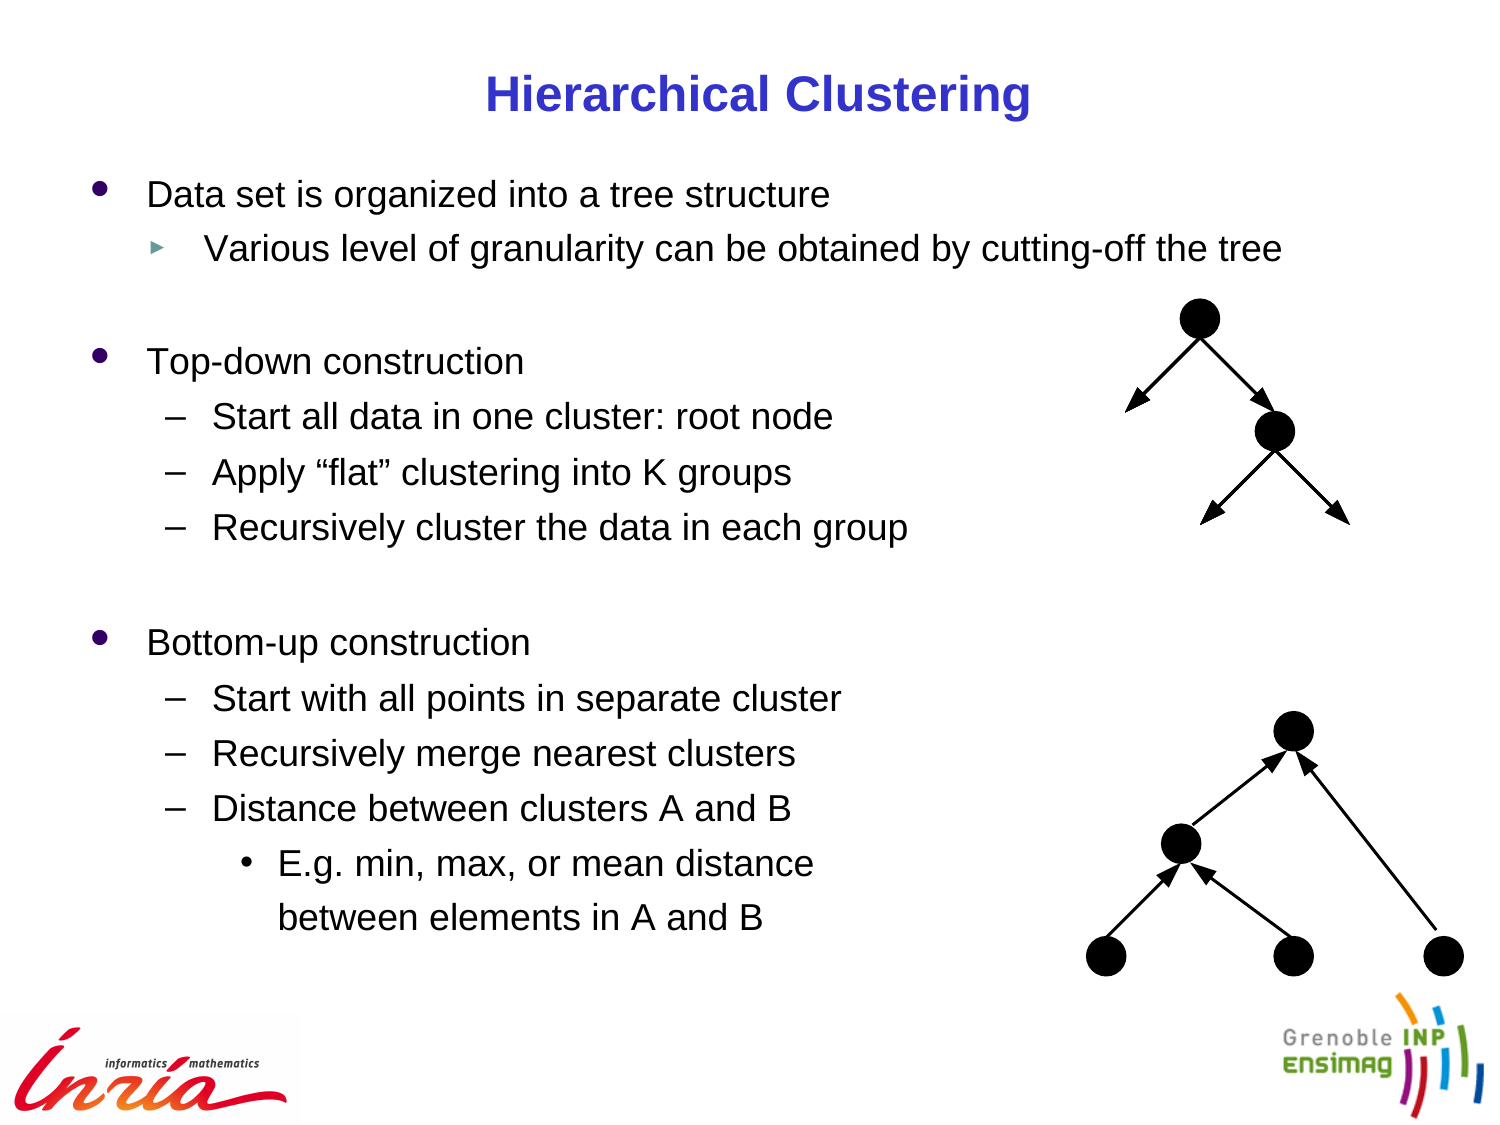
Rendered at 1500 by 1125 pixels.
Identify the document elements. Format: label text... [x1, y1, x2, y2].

title Hierarchical Clustering [75, 45, 1426, 138]
text_box [1256, 412, 1294, 451]
picture [0, 1012, 301, 1125]
text_box [1181, 299, 1219, 338]
text_box [1274, 937, 1313, 976]
text_box [1274, 712, 1313, 751]
text_box [1424, 937, 1463, 976]
picture [1266, 986, 1489, 1125]
text_box [1162, 824, 1201, 863]
text_box [1087, 937, 1126, 976]
list Data set is organized into a tree structure Various level of granularity can be obtained by cutting-off the tree Top-down construction Start all data in one cluster: root node Apply “flat” clustering into K groups Recursively cluster the data in each group Bottom-up construction Start with all points in separate cluster Recursively merge nearest clusters Distance between clusters A and B E.g. min, max, or mean distance between elements in A and B [75, 162, 1426, 1101]
